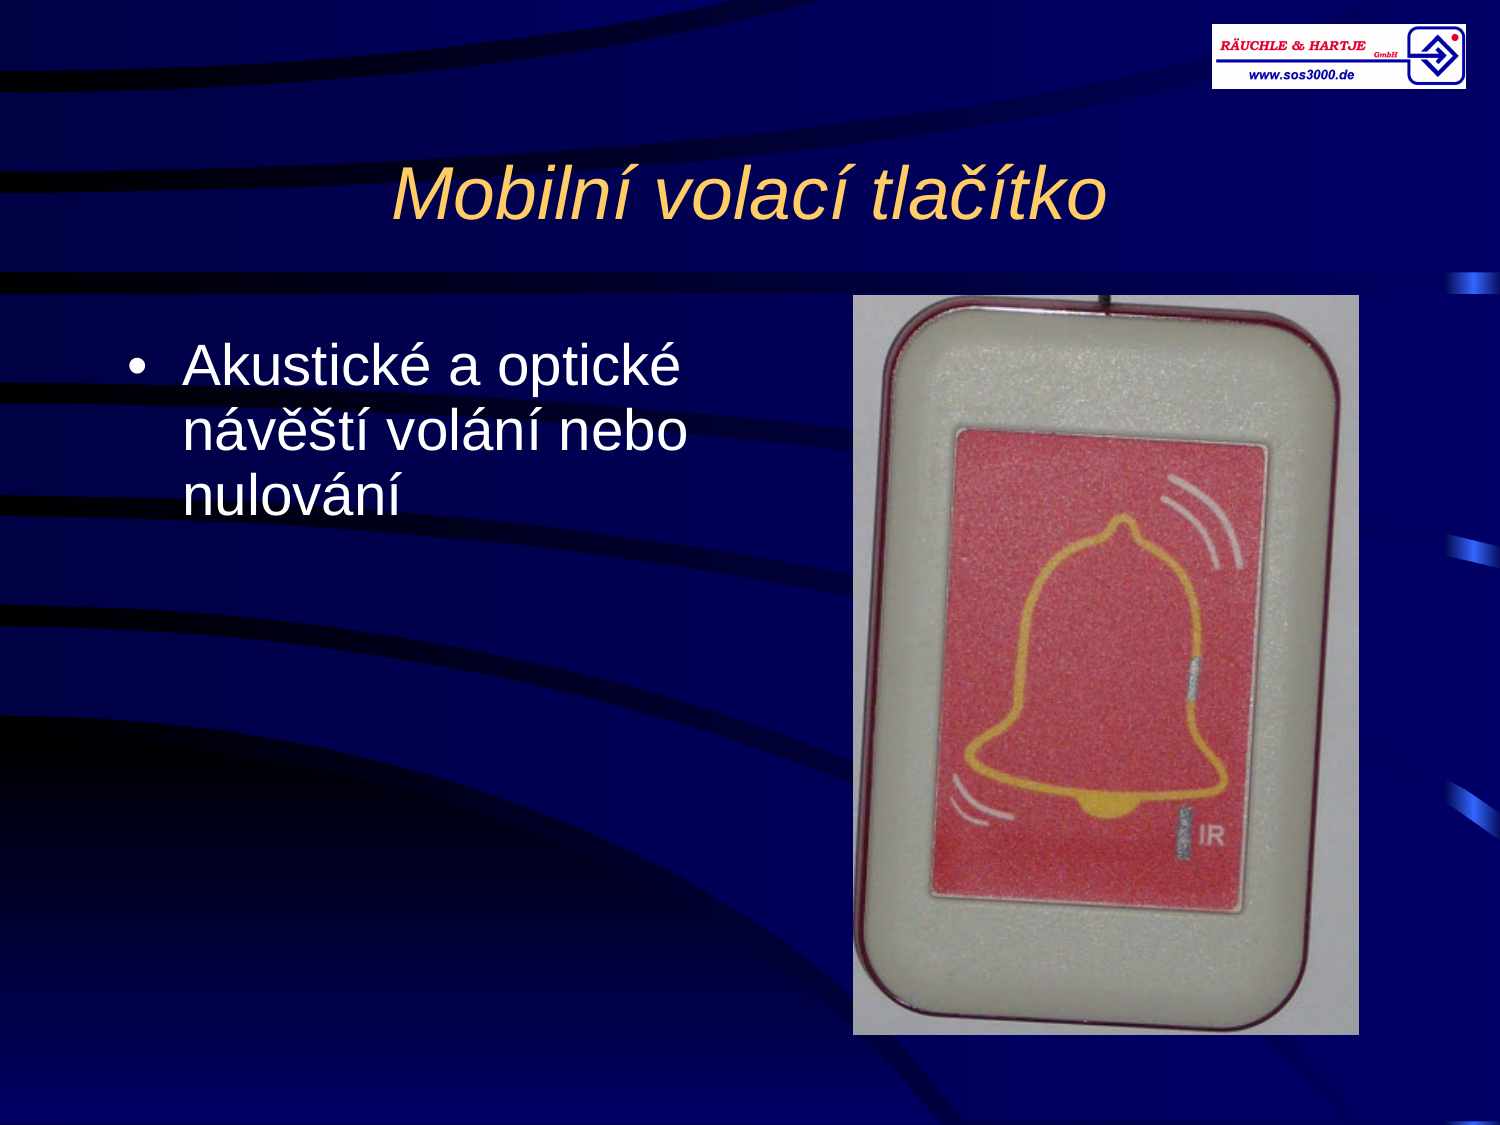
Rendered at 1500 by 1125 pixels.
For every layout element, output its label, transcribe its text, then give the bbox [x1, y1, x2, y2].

title Mobilní volací tlačítko [112, 99, 1388, 288]
list Akustické a optické návěští volání nebo nulování [112, 324, 738, 1076]
picture [853, 295, 1359, 1035]
picture [1212, 24, 1466, 89]
